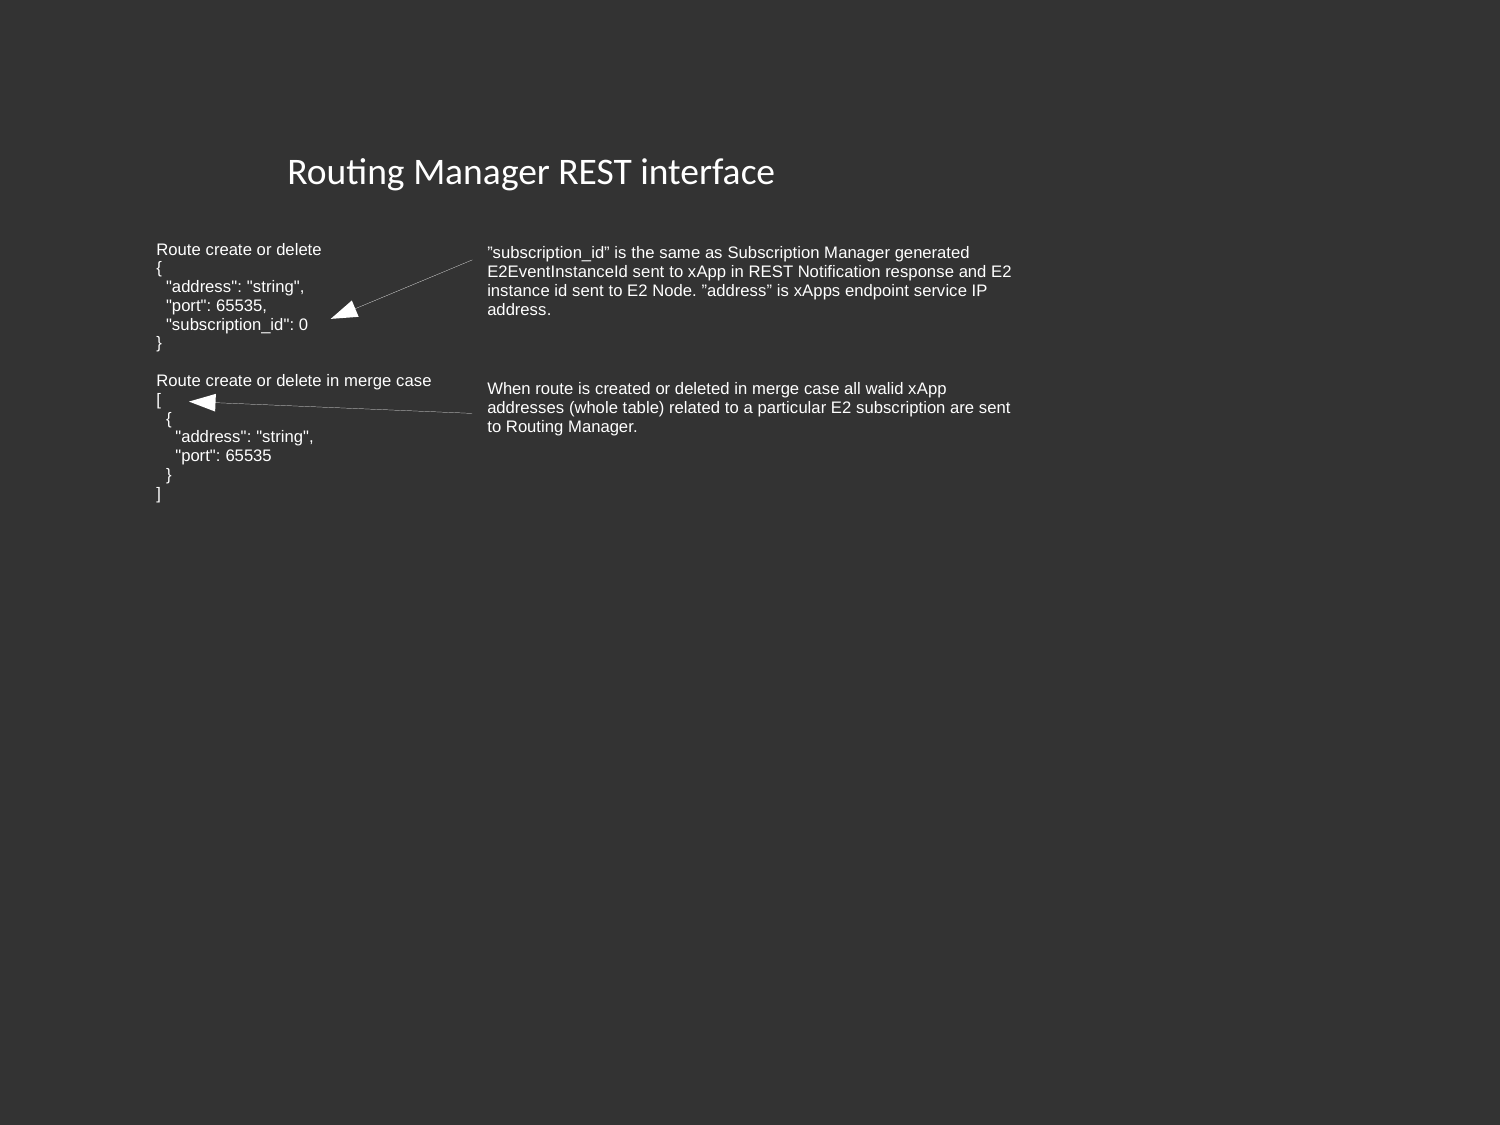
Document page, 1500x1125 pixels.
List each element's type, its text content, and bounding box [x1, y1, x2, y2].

text_box Route create or delete { "address": "string", "port": 65535, "subscription_id": 0 } Route create or delete in merge case [ { "address": "string", "port": 65535 } ] [141, 232, 461, 980]
title Routing Manager REST interface [287, 118, 934, 233]
text_box When route is created or deleted in merge case all walid xApp addresses (whole table) related to a particular E2 subscription are sent to Routing Manager. [472, 372, 1040, 497]
text_box ”subscription_id” is the same as Subscription Manager generated E2EventInstanceId sent to xApp in REST Notification response and E2 instance id sent to E2 Node. ”address” is xApps endpoint service IP address. [472, 236, 1052, 327]
